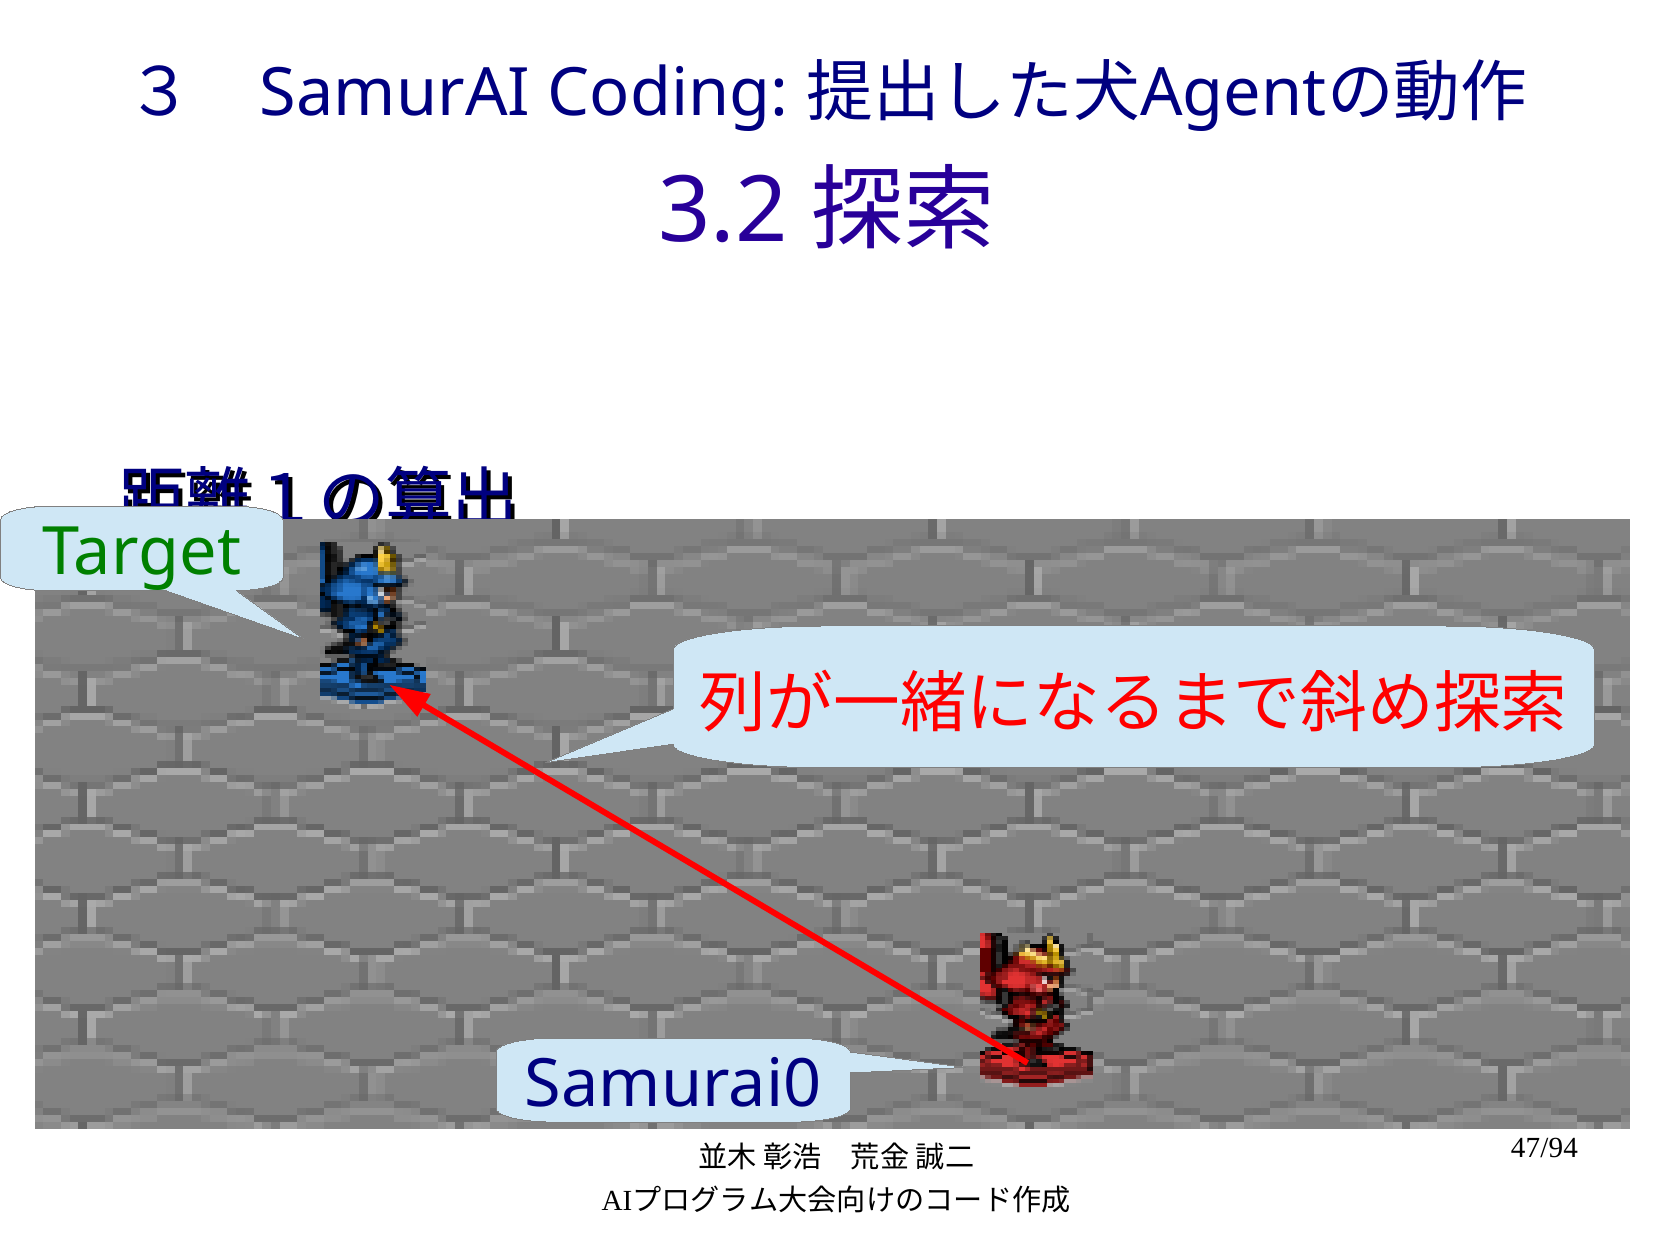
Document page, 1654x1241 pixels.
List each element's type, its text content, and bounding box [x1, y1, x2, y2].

title ３ SamurAI Coding: 提出した犬Agentの動作3.2 探索 [82, 49, 1571, 257]
text_box Target [0, 506, 304, 640]
picture [35, 519, 1630, 1129]
text_box 列が一緒になるまで斜め探索 [545, 625, 1595, 768]
list 距離１の算出 [118, 324, 1571, 519]
text_box Samurai0 [496, 1038, 966, 1123]
